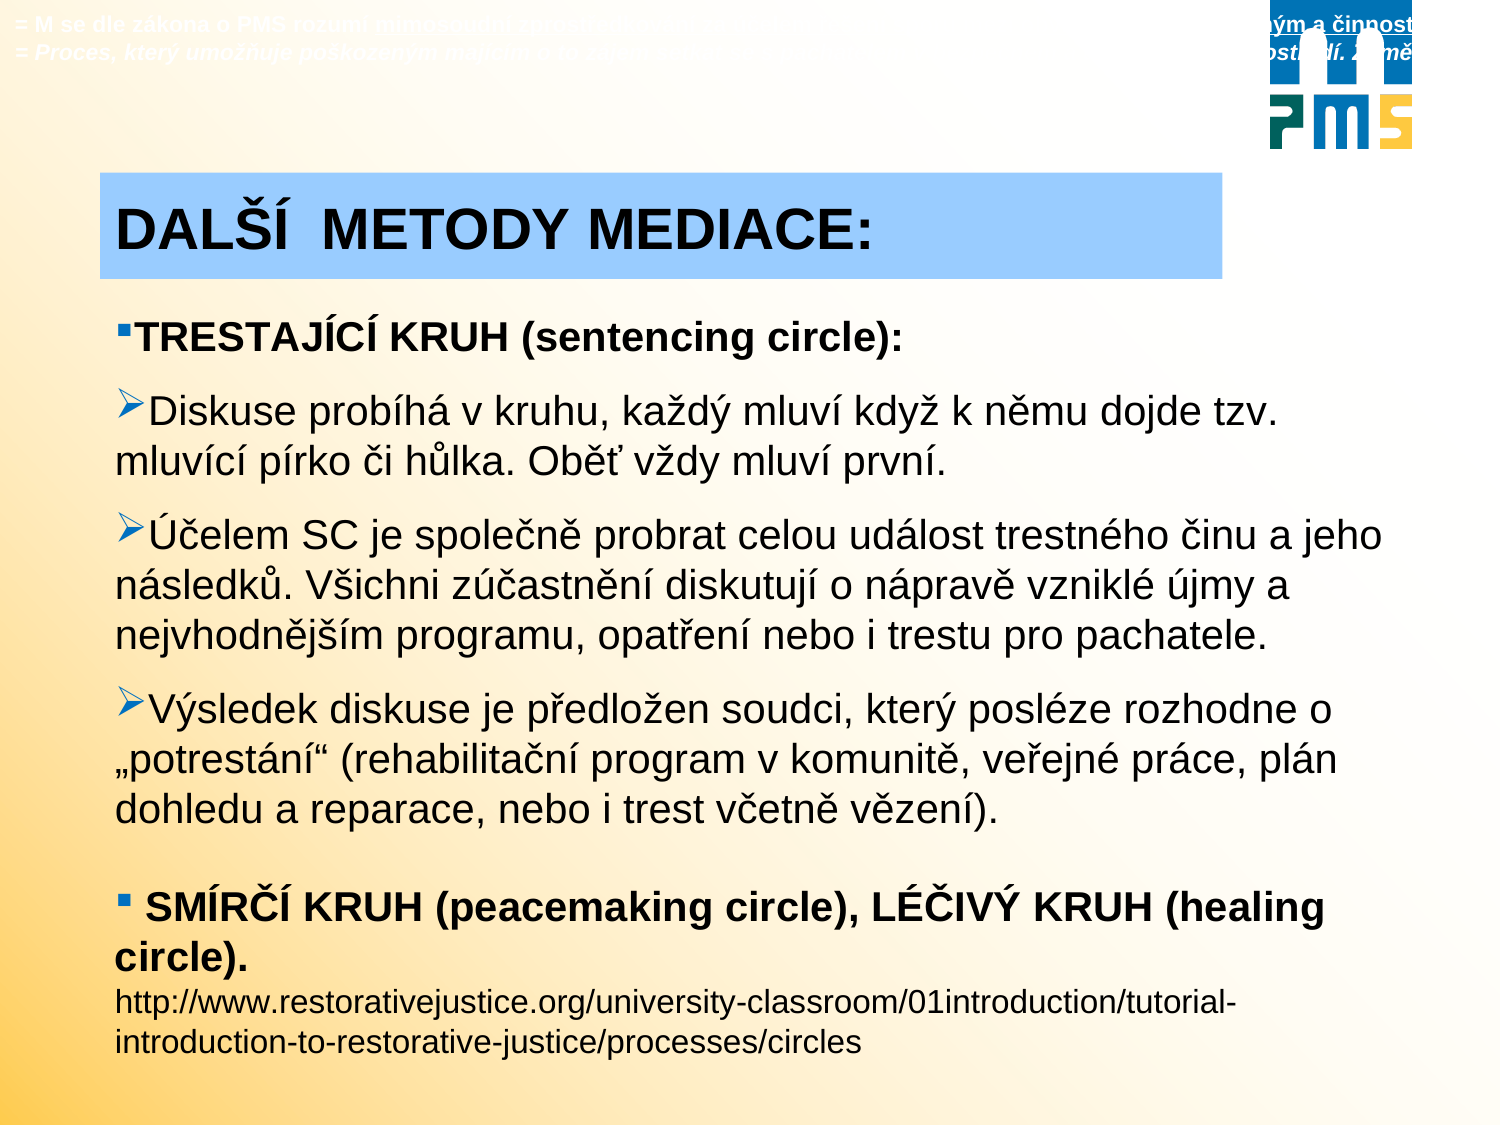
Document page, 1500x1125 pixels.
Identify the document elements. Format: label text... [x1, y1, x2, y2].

text_box = M se dle zákona o PMS rozumí mimosoudní zprostředkování za účelem řešení sporu mezi obviněným a poškozeným a činnost směřující k urovnání konfliktního stavu vykonávaná v souvislosti s trestním řízením. Mediaci lze provádět jen s výslovným souhlasem obviněného a poškozeného. = Proces, který umožňuje poškozeným majícím o to zájem setkat se s pachatelem v bezpečném a uspořádaném prostředí. Záměrem je vést pachatele k odpovědnosti a zároveň poskytnout podporu a pomoc pošk. Pošk.- sdělit, jak jej TČ ovlivnil, dostat odpovědi na své otázky a účastnit se plánu NŠ. [0, 2, 1500, 73]
picture [0, 73, 1500, 1125]
text_box TRESTAJÍCÍ KRUH (sentencing circle): Diskuse probíhá v kruhu, každý mluví když k němu dojde tzv. mluvící pírko či hůlka. Oběť vždy mluví první. Účelem SC je společně probrat celou událost trestného činu a jeho následků. Všichni zúčastnění diskutují o nápravě vzniklé újmy a nejvhodnějším programu, opatření nebo i trestu pro pachatele. Výsledek diskuse je předložen soudci, který posléze rozhodne o „potrestání“ (rehabilitační program v komunitě, veřejné práce, plán dohledu a reparace, nebo i trest včetně vězení). SMÍRČÍ KRUH (peacemaking circle), LÉČIVÝ KRUH (healing circle). http://www.restorativejustice.org/university-classroom/01introduction/tutorial-introduction-to-restorative-justice/processes/circles [100, 302, 1412, 1000]
text_box DALŠÍ METODY MEDIACE: [100, 172, 1223, 279]
